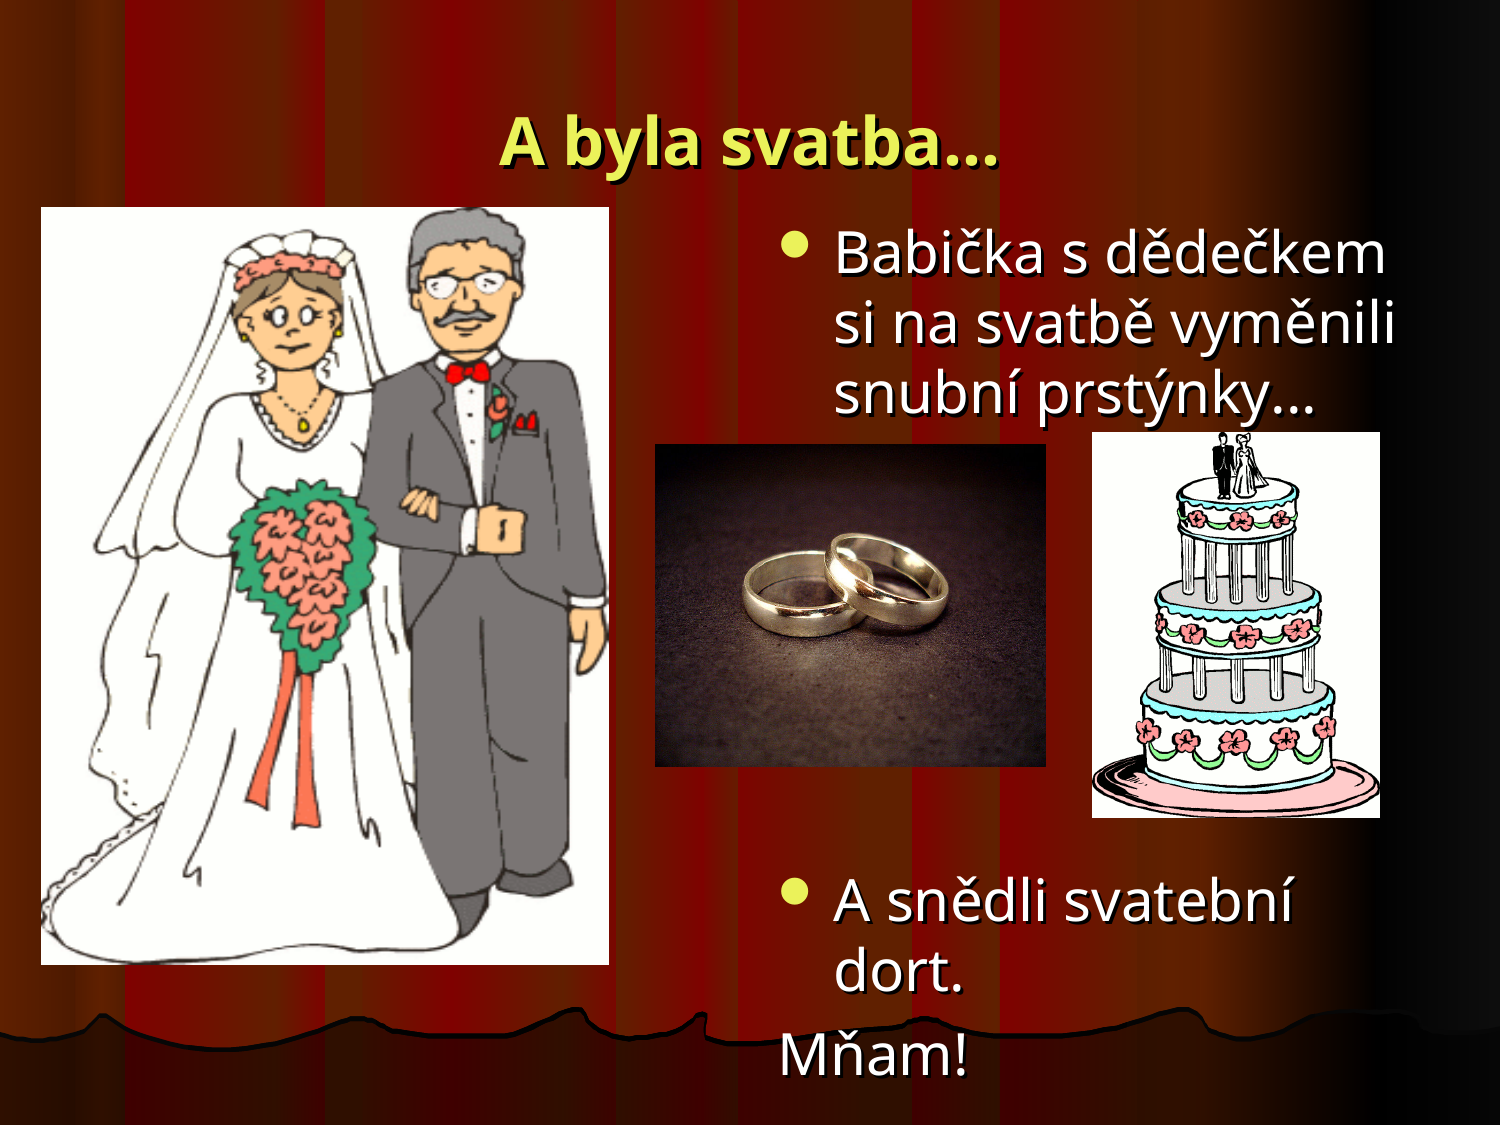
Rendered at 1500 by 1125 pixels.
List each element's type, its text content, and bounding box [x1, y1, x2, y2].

title A byla svatba... [75, 45, 1426, 233]
picture [655, 444, 1046, 767]
picture [41, 207, 609, 965]
list Babička s dědečkem si na svatbě vyměnili snubní prstýnky... A snědli svatební dort. Mňam! [762, 207, 1436, 1025]
